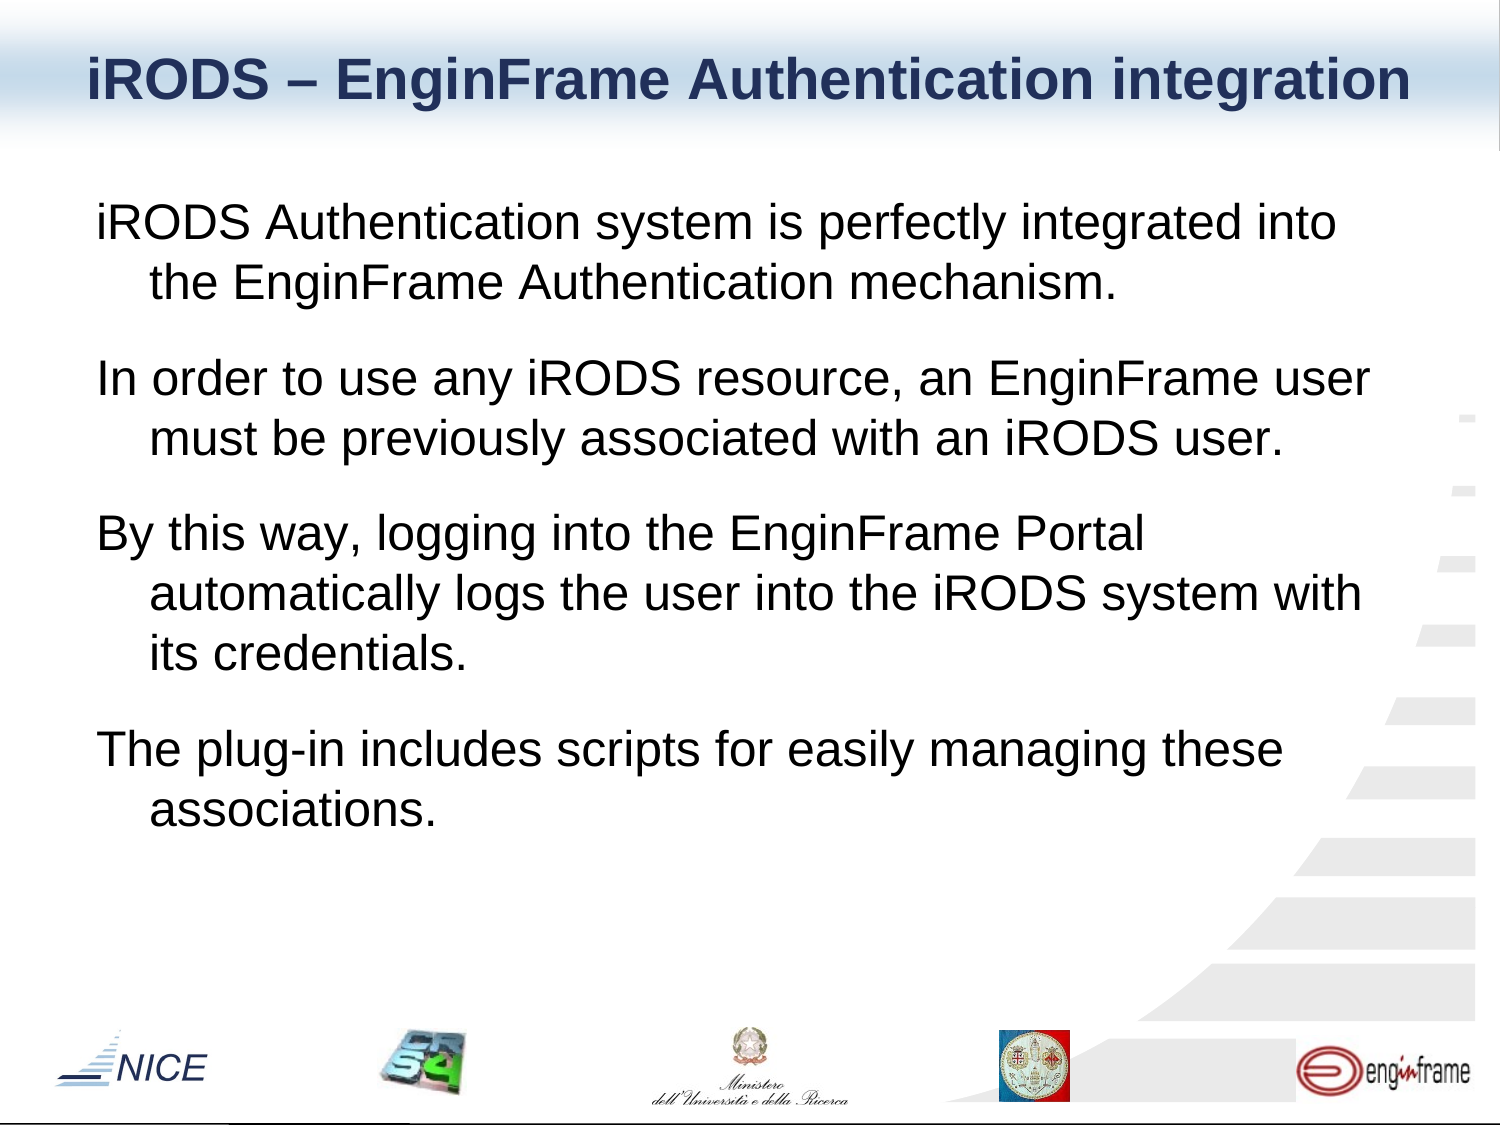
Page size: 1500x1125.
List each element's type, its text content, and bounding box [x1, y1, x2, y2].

text_box iRODS Authentication system is perfectly integrated into the EnginFrame Authentication mechanism. In order to use any iRODS resource, an EnginFrame user must be previously associated with an iRODS user. By this way, logging into the EnginFrame Portal automatically logs the user into the iRODS system with its credentials. The plug-in includes scripts for easily managing these associations. [81, 182, 1419, 798]
picture [999, 1030, 1070, 1102]
picture [999, 1092, 1011, 1102]
picture [1296, 1035, 1477, 1104]
picture [0, 0, 1500, 153]
text_box iRODS – EnginFrame Authentication integration [1, 1, 1499, 152]
picture [377, 1028, 467, 1096]
picture [652, 1027, 848, 1105]
